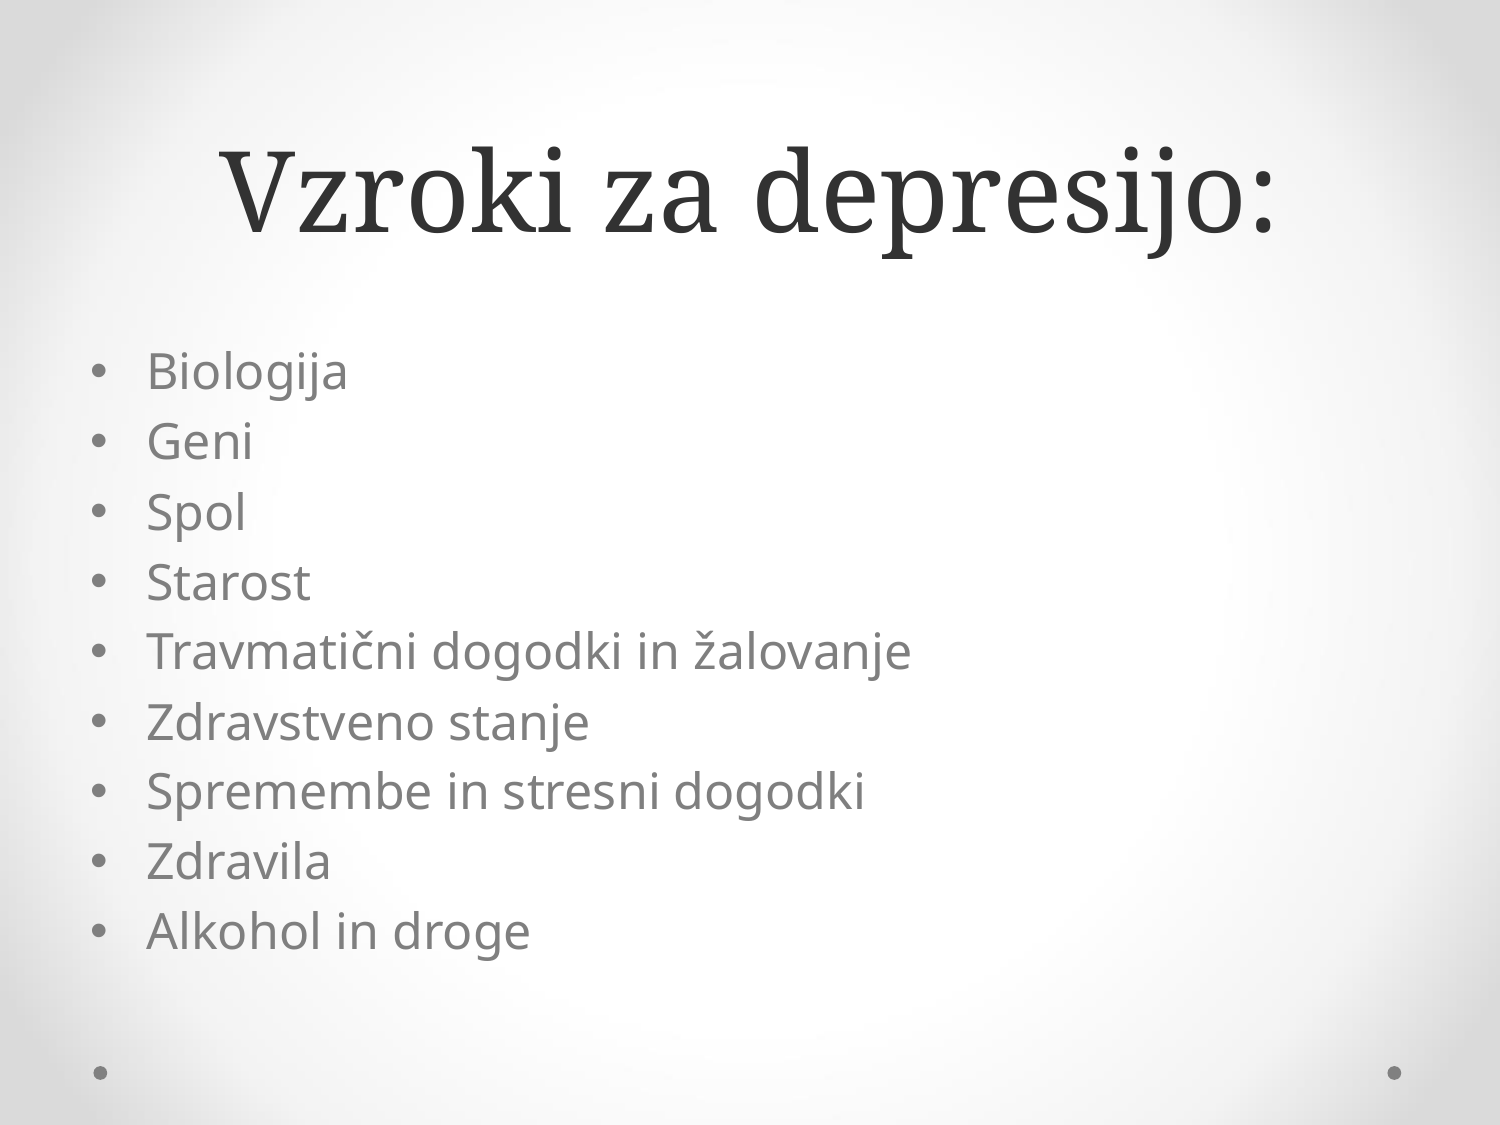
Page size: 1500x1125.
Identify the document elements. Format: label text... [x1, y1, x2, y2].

picture [0, 0, 1500, 1125]
list Biologija Geni Spol Starost Travmatični dogodki in žalovanje Zdravstveno stanje Spremembe in stresni dogodki Zdravila Alkohol in droge [75, 262, 1425, 1005]
title Vzroki za depresijo: [75, 0, 1425, 262]
